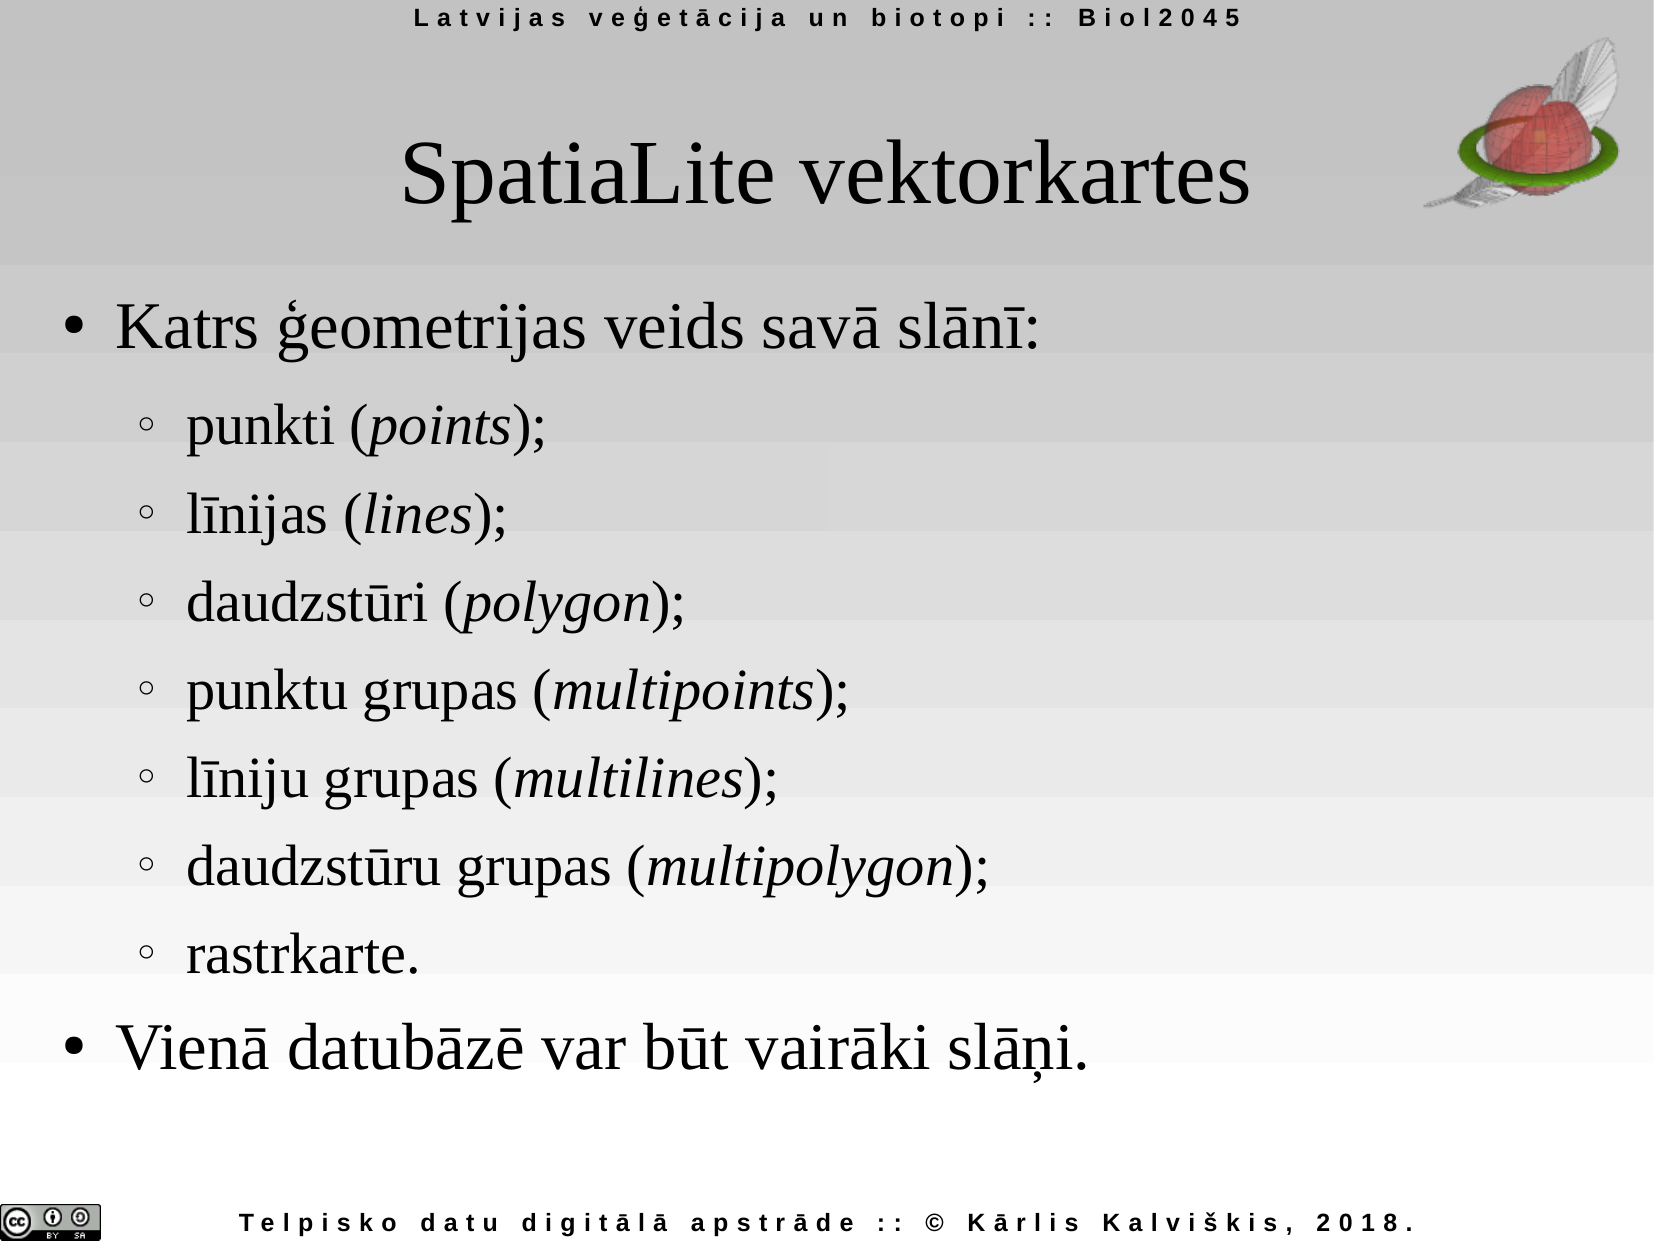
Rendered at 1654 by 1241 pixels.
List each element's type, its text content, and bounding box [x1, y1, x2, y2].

list Katrs ģeometrijas veids savā slānī: punkti (points); līnijas (lines); daudzstūri (polygon); punktu grupas (multipoints); līniju grupas (multilines); daudzstūru grupas (multipolygon); rastrkarte. Vienā datubāzē var būt vairāki slāņi. [44, 289, 1610, 1113]
title SpatiaLite vektorkartes [29, 49, 1625, 296]
picture [0, 0, 1654, 1241]
